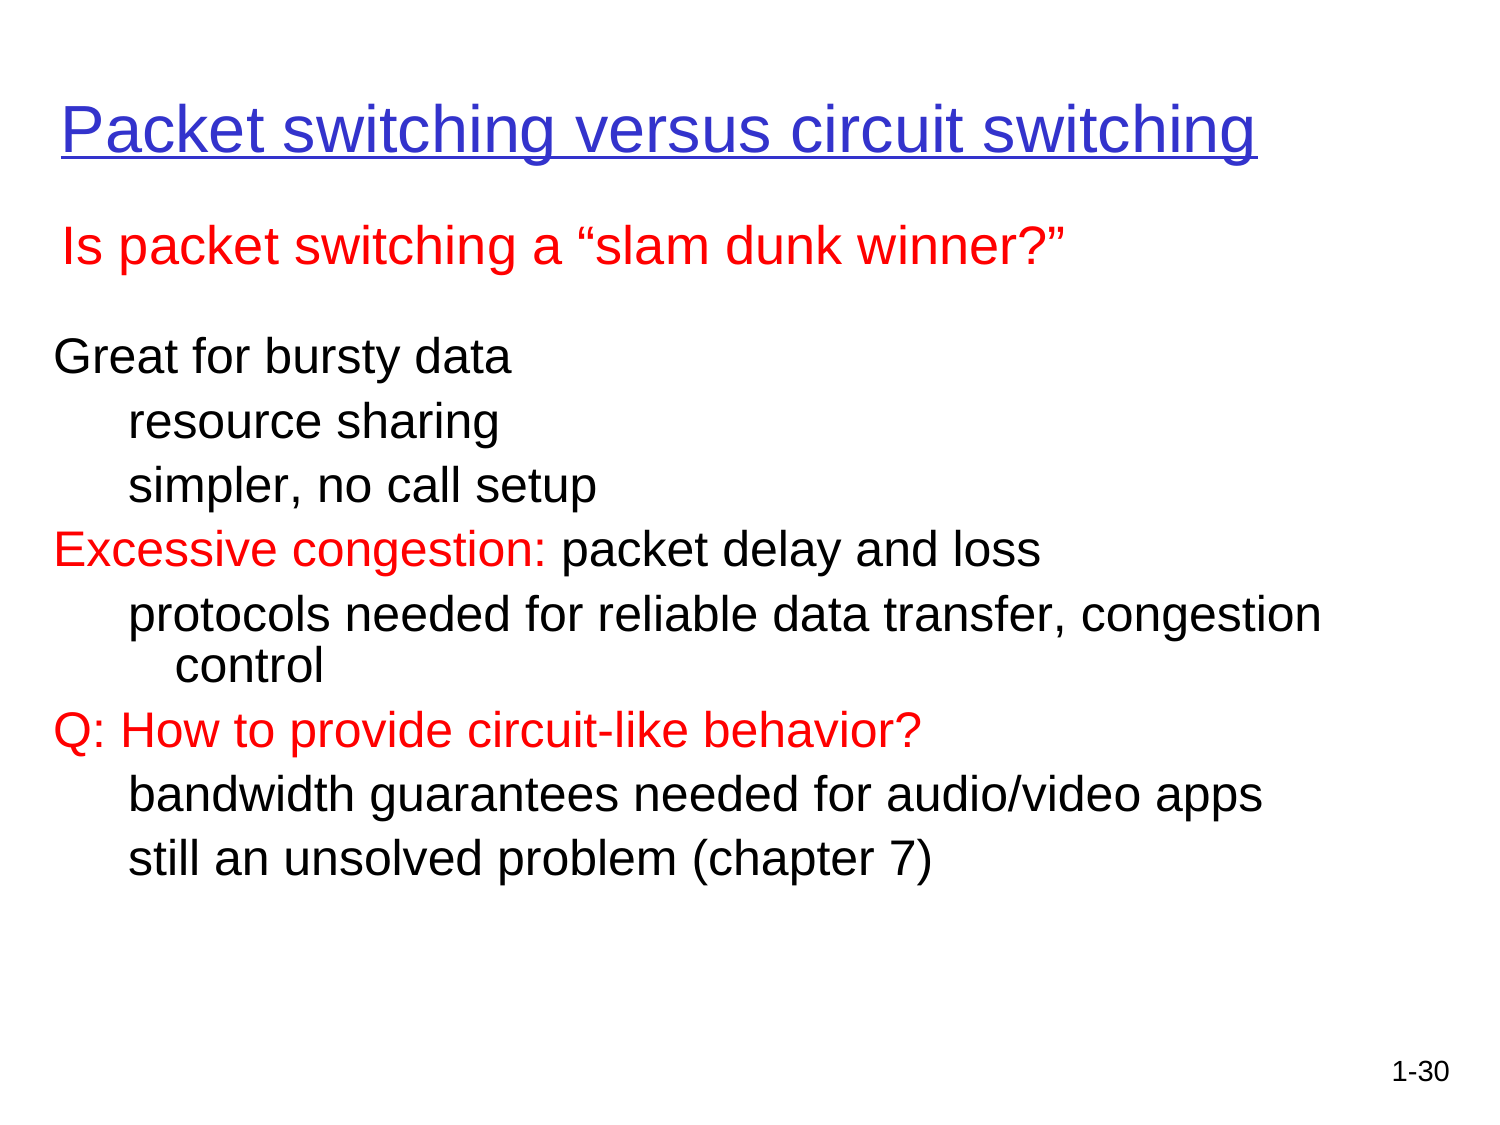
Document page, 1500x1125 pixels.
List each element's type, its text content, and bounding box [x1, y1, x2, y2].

list Is packet switching a “slam dunk winner?” [47, 212, 1411, 306]
title Packet switching versus circuit switching [45, 37, 1448, 225]
list Great for bursty data resource sharing simpler, no call setup Excessive congestion: packet delay and loss protocols needed for reliable data transfer, congestion control Q: How to provide circuit-like behavior? bandwidth guarantees needed for audio/video apps still an unsolved problem (chapter 7) [38, 324, 1500, 1088]
